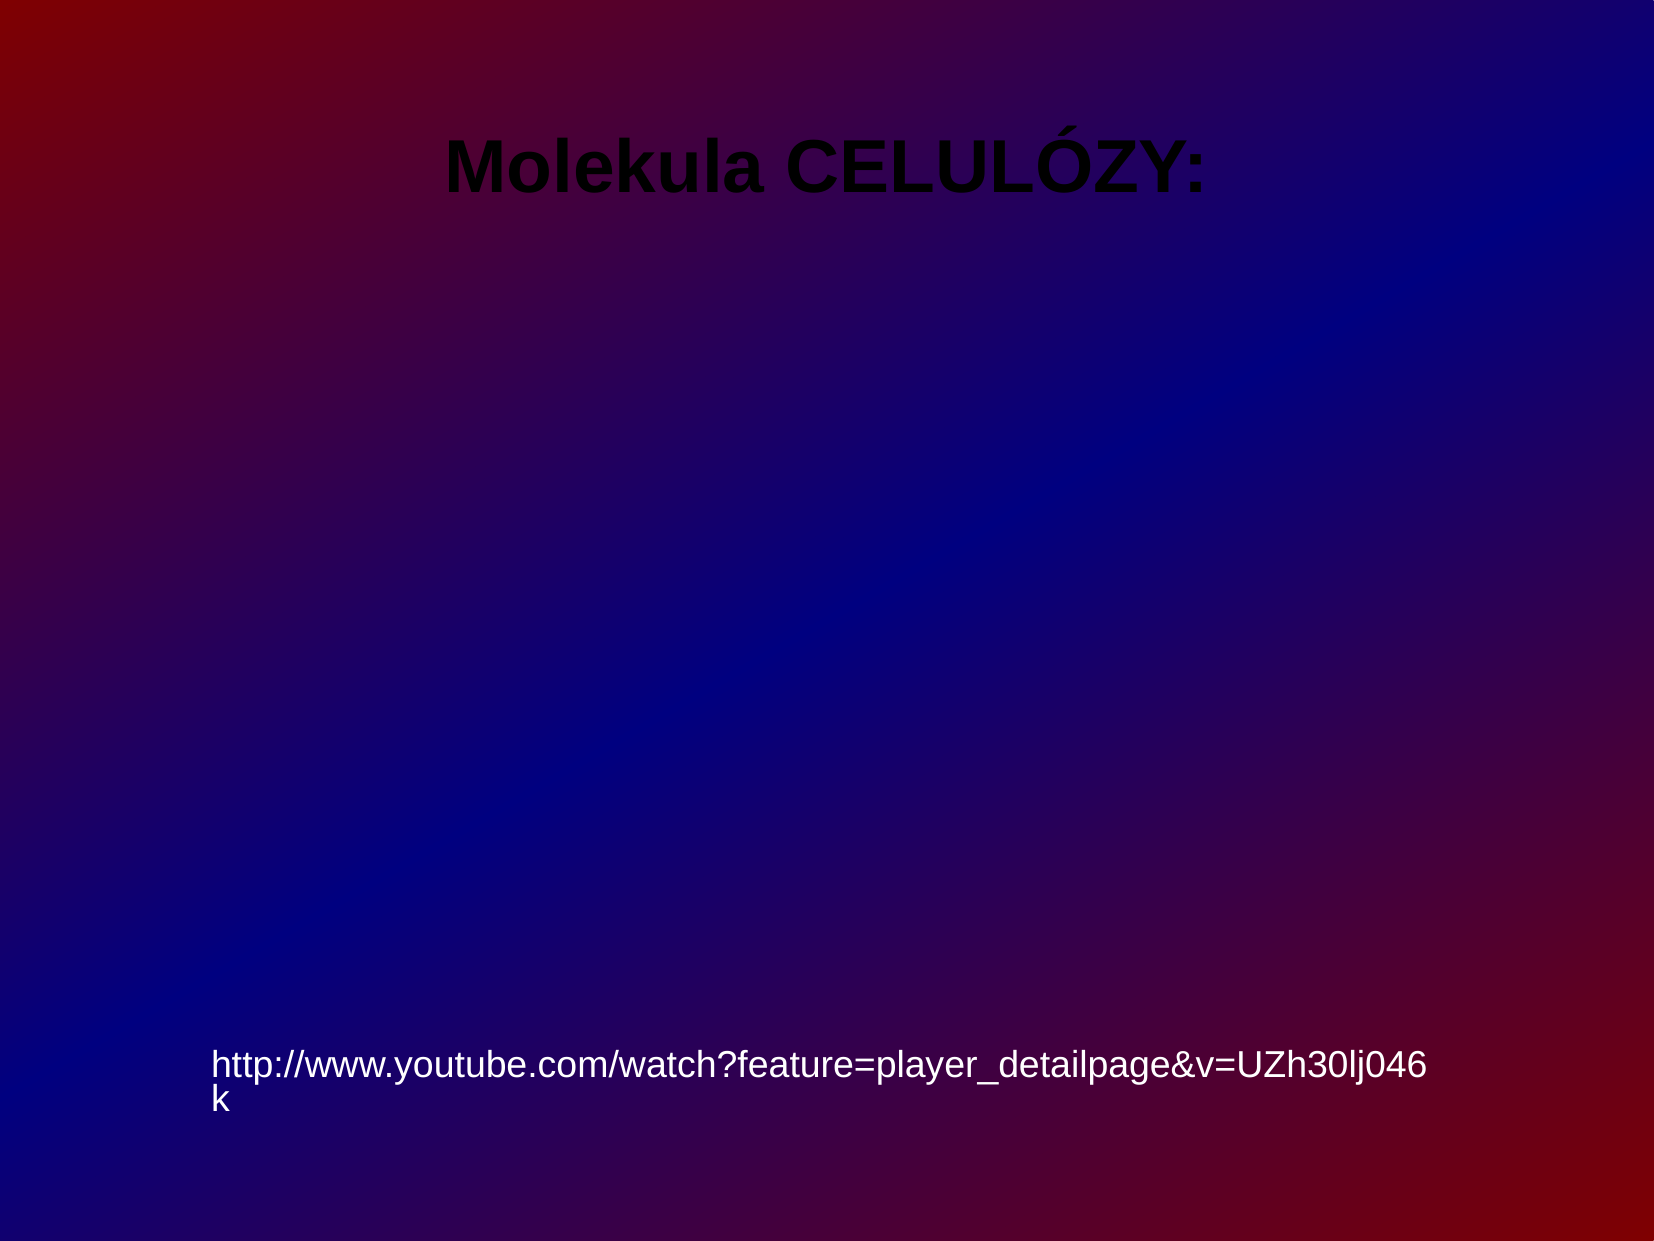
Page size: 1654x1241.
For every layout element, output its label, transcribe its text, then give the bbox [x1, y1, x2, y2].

text_box http://www.youtube.com/watch?feature=player_detailpage&v=UZh30lj046k [196, 1035, 1458, 1135]
picture [220, 210, 1434, 1030]
title Molekula CELULÓZY: [82, 26, 1571, 279]
